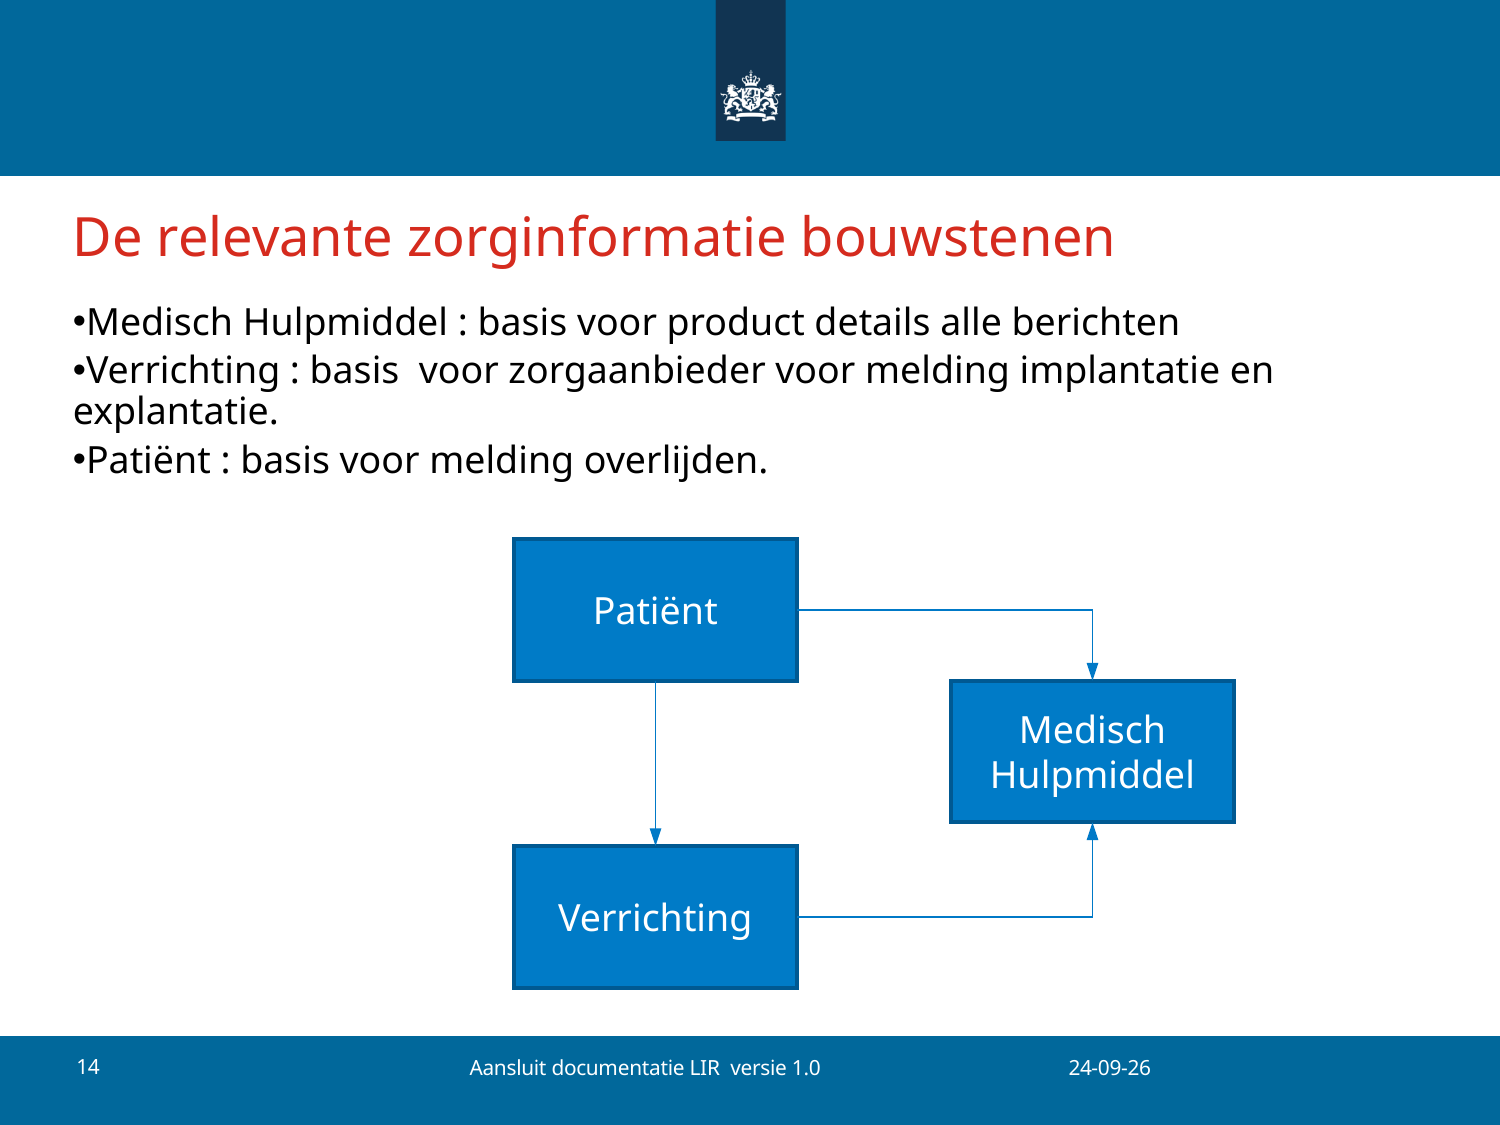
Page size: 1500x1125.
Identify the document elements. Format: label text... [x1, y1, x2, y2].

text_box Verrichting [514, 846, 797, 988]
text_box [61, 1046, 179, 1106]
title De relevante zorginformatie bouwstenen [57, 194, 1408, 289]
list Medisch Hulpmiddel : basis voor product details alle berichten Verrichting : basis voor zorgaanbieder voor melding implantatie en explantatie. Patiënt : basis voor melding overlijden. [57, 295, 1408, 504]
text_box Patiënt [514, 539, 797, 681]
text_box Medisch Hulpmiddel [951, 681, 1234, 822]
text_box Aansluit documentatie LIR versie 1.0 29-4-2019 [454, 1046, 1500, 1099]
